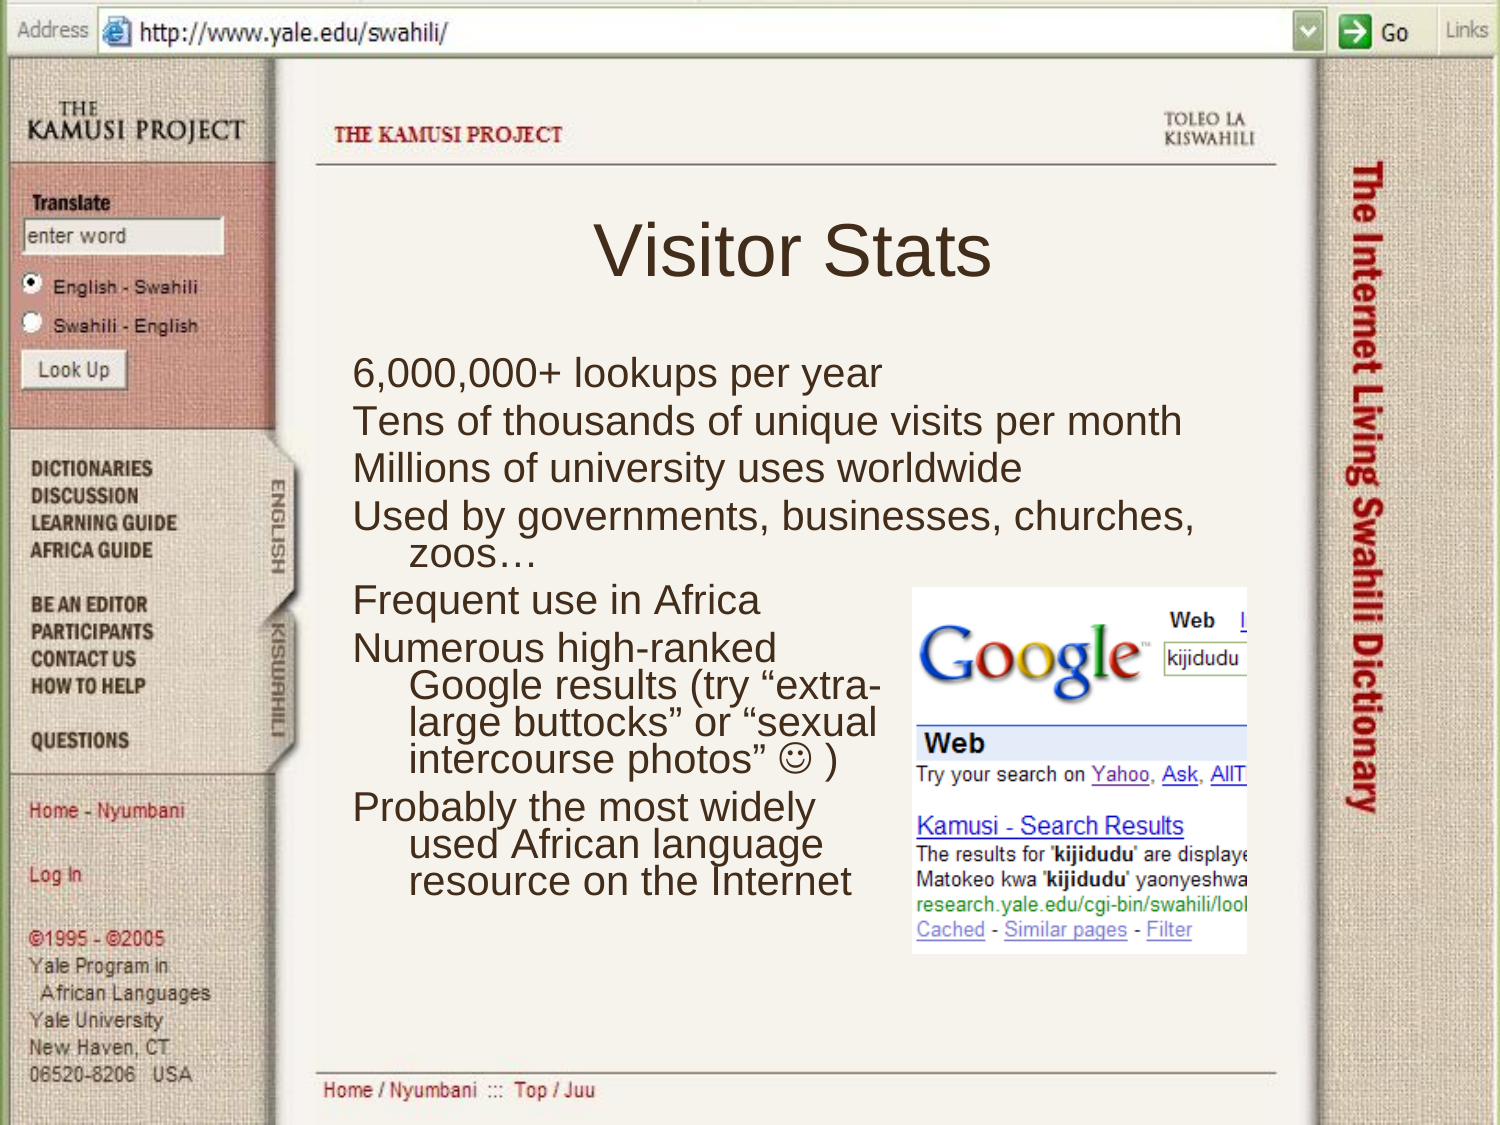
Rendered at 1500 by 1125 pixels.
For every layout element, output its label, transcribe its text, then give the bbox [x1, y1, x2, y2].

picture [0, 0, 1500, 1125]
title Visitor Stats [287, 197, 1300, 303]
list 6,000,000+ lookups per year Tens of thousands of unique visits per month Millions of university uses worldwide Used by governments, businesses, churches, zoos… Frequent use in Africa Numerous high-ranked Google results (try “extra- large buttocks” or “sexual intercourse photos”  ) Probably the most widely used African language resource on the Internet [337, 350, 1300, 1006]
